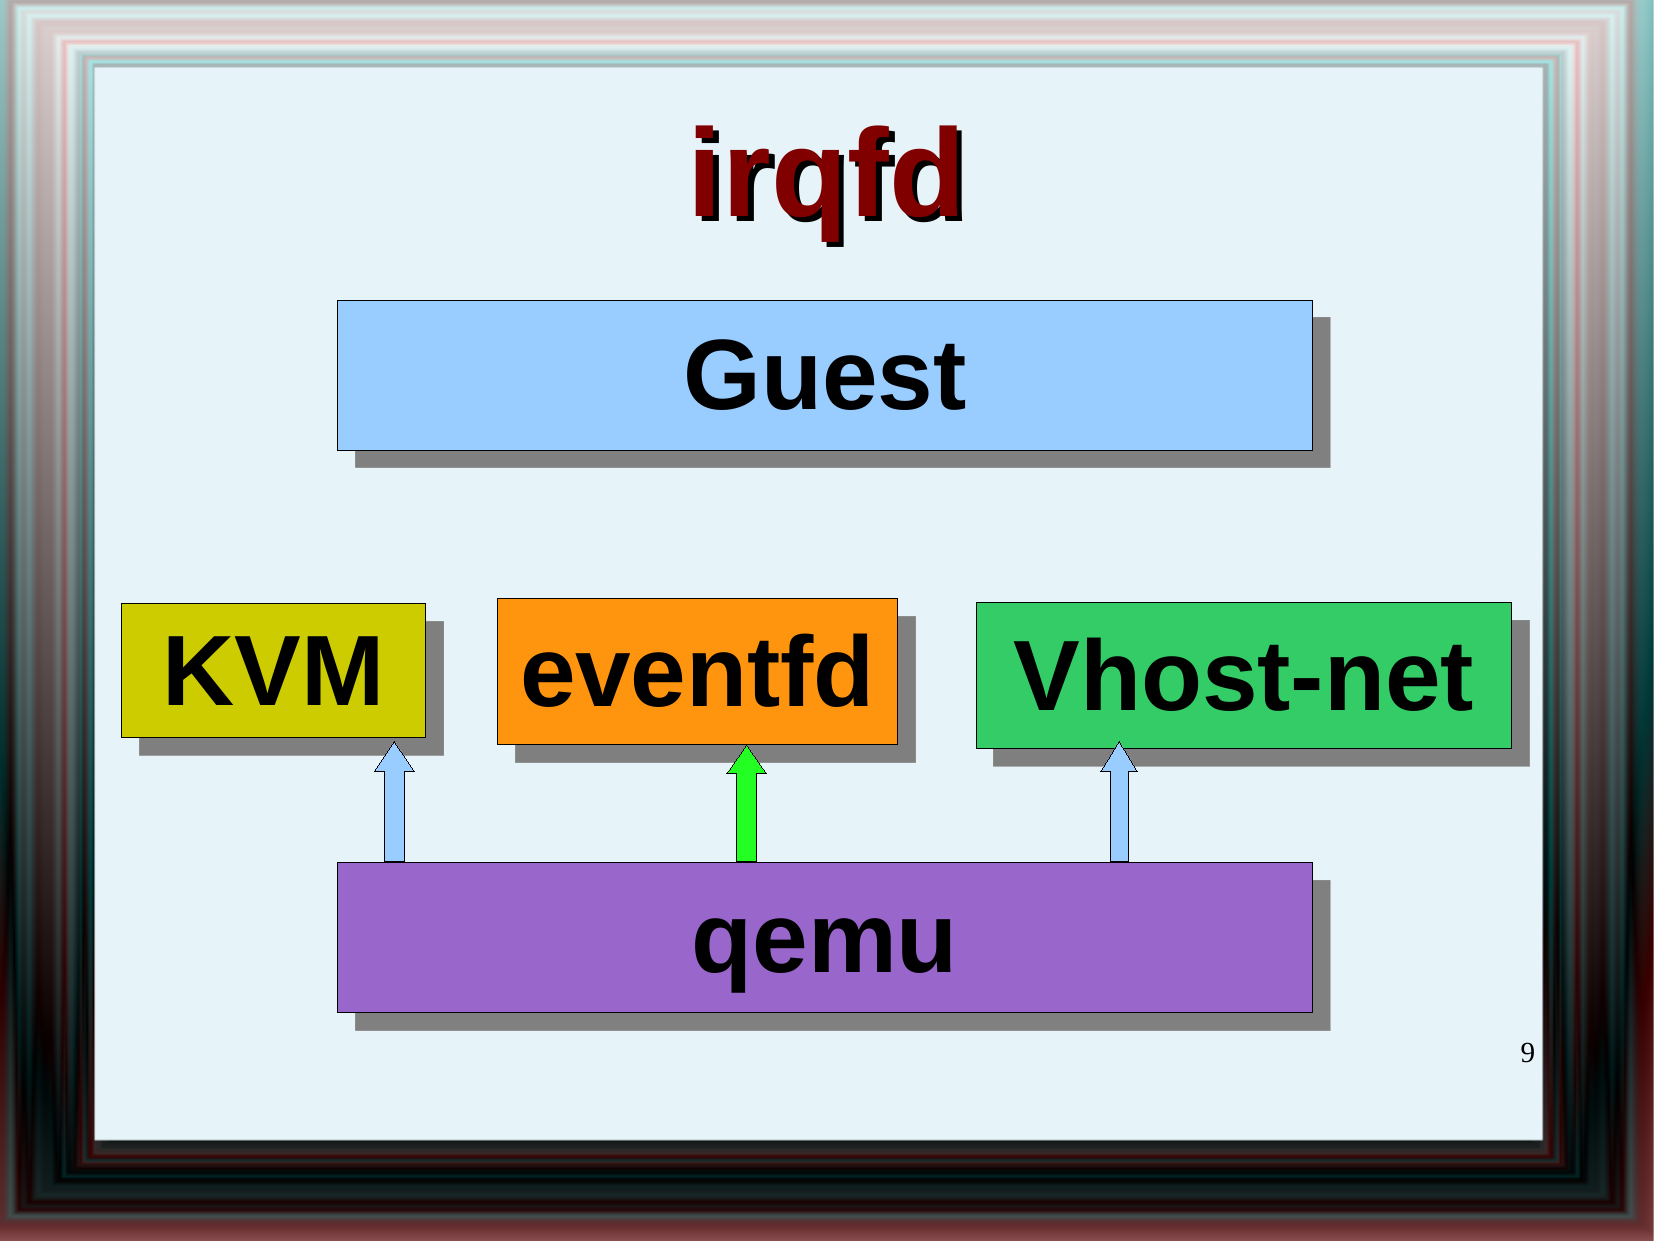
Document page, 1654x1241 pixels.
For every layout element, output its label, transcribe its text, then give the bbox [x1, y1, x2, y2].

text_box KVM [121, 603, 426, 738]
text_box qemu [337, 862, 1313, 1013]
text_box eventfd [497, 598, 898, 745]
title irqfd [118, 88, 1536, 257]
text_box Guest [337, 300, 1313, 451]
text_box [374, 741, 415, 862]
text_box [1100, 741, 1138, 862]
text_box [726, 744, 767, 862]
picture [0, 0, 1654, 1241]
text_box Vhost-net [976, 602, 1512, 749]
